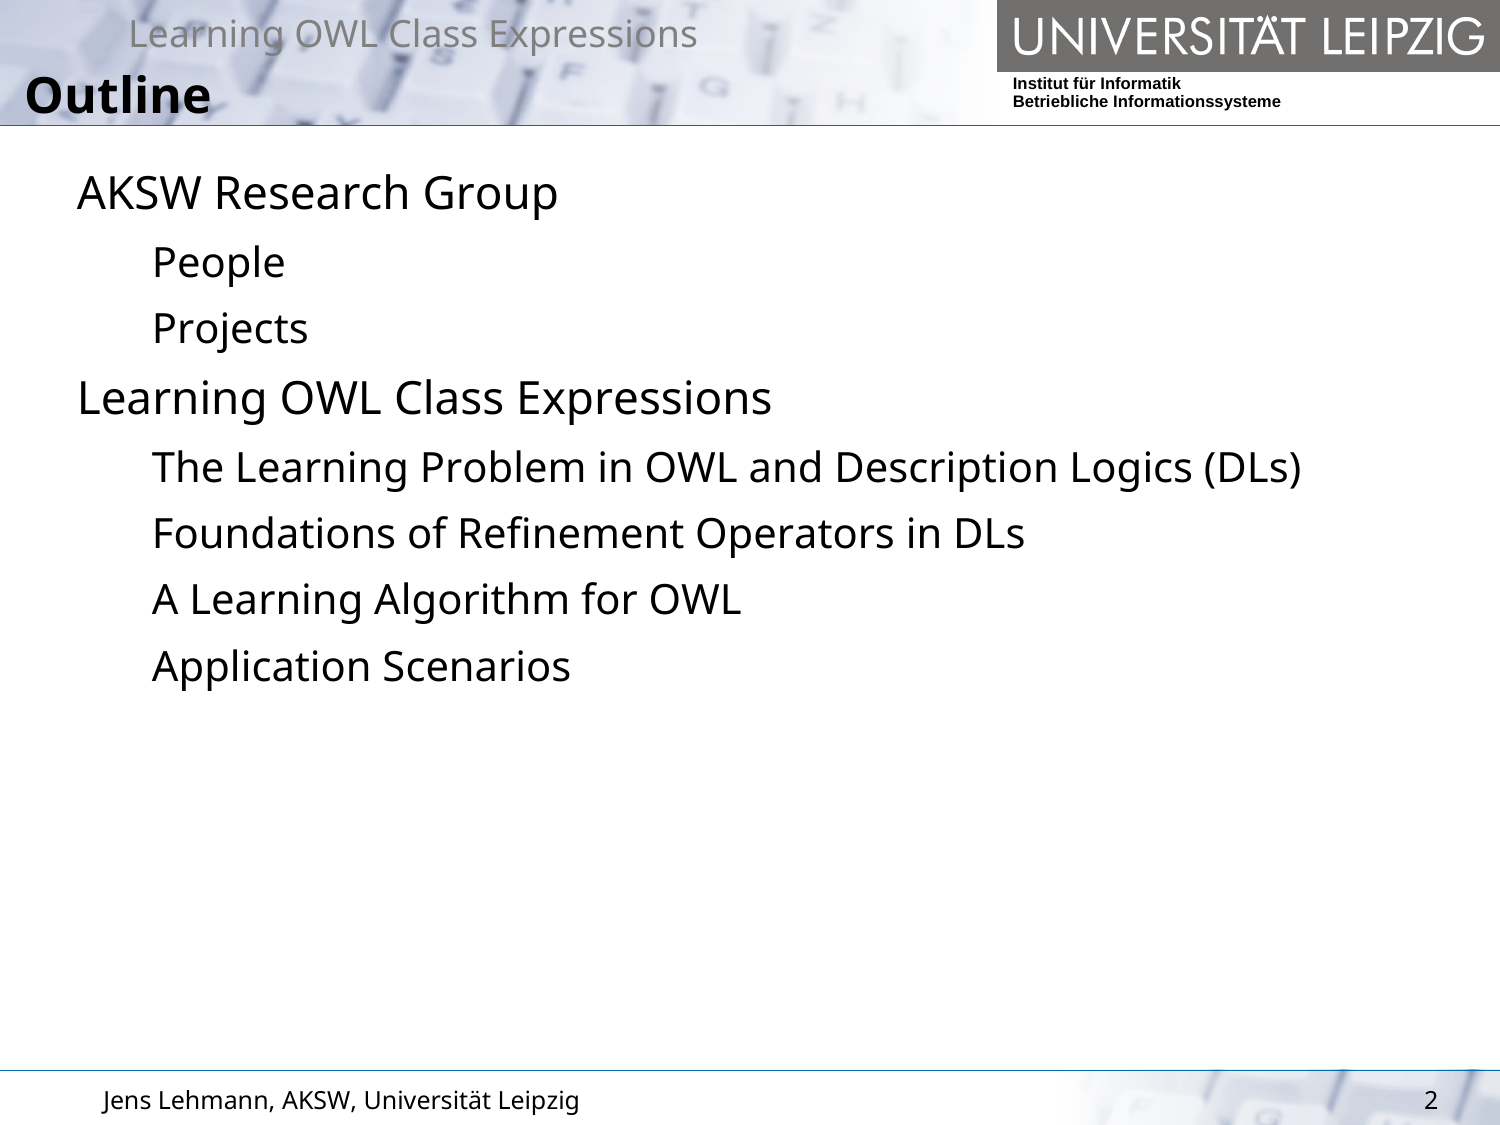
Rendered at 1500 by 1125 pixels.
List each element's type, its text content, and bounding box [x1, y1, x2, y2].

title Outline [24, 63, 1034, 125]
picture [1057, 1071, 1500, 1125]
list AKSW Research Group People Projects Learning OWL Class Expressions The Learning Problem in OWL and Description Logics (DLs) Foundations of Refinement Operators in DLs A Learning Algorithm for OWL Application Scenarios [76, 160, 1402, 1004]
picture [0, 0, 1500, 125]
